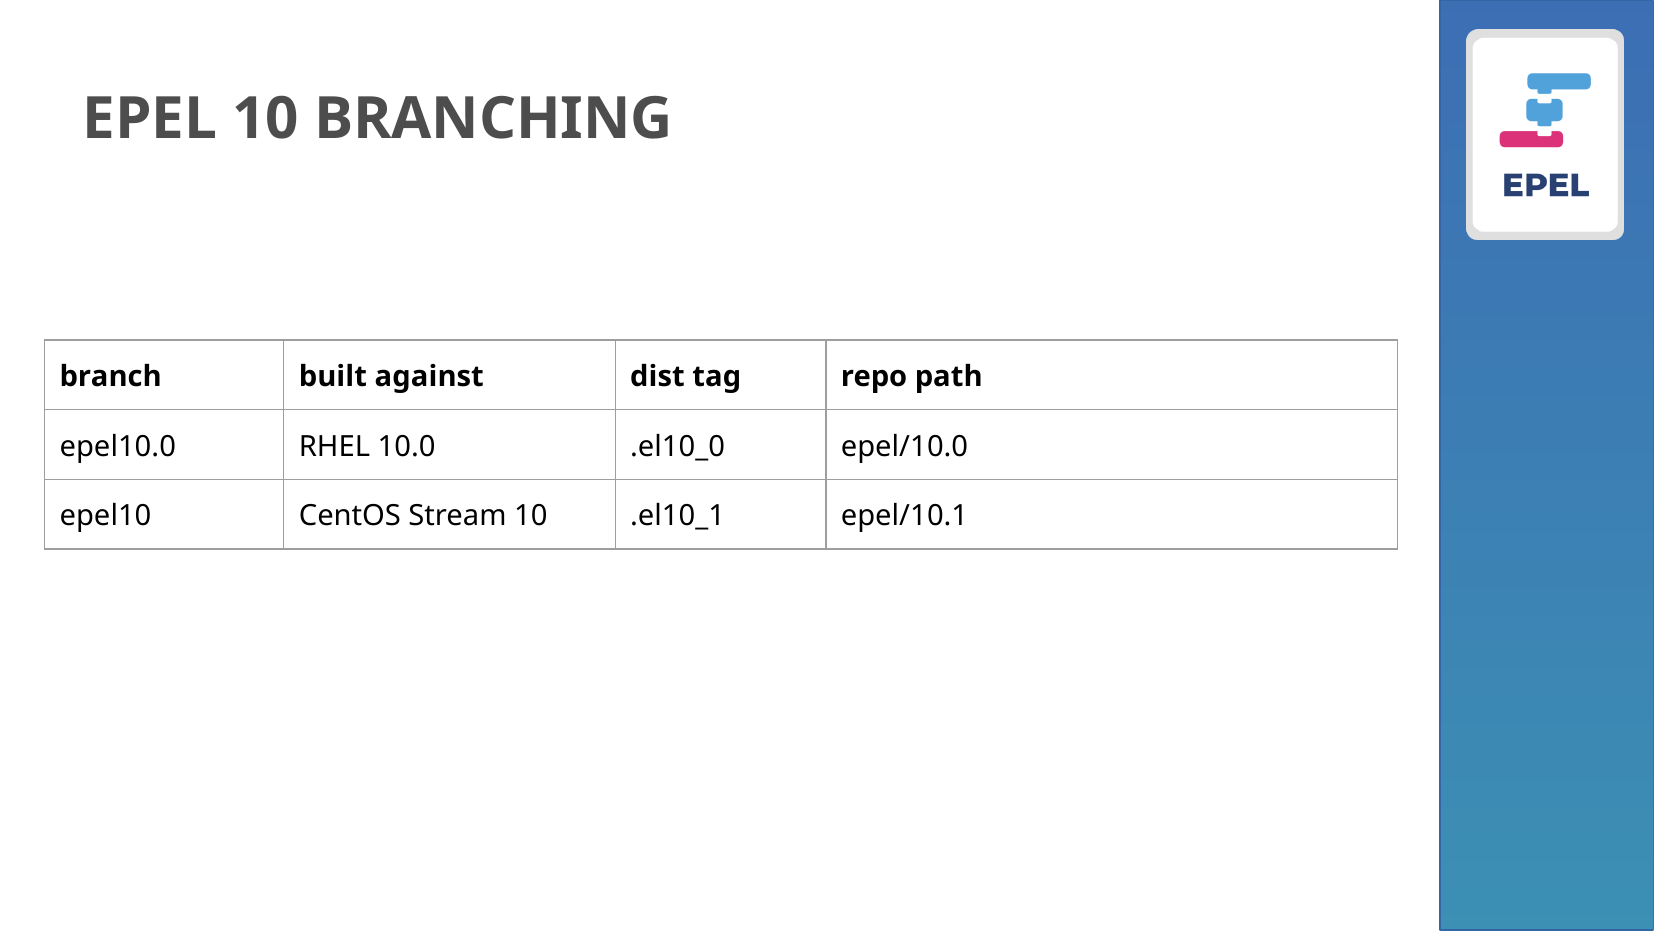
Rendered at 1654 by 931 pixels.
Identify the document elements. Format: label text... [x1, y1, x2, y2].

table_cell CentOS Stream 10 [284, 480, 615, 548]
table_cell RHEL 10.0 [284, 410, 615, 479]
table_header dist tag [616, 341, 825, 409]
table_cell .el10_0 [616, 410, 825, 479]
table_cell epel10 [45, 480, 283, 548]
text_box EPEL 10 BRANCHING [82, 37, 1398, 193]
table_cell epel/10.0 [827, 410, 1397, 479]
table_header built against [284, 341, 615, 409]
table_cell epel10.0 [45, 410, 283, 479]
table_header branch [45, 341, 283, 409]
picture [1466, 29, 1624, 240]
table_cell epel/10.1 [827, 480, 1397, 548]
table_header repo path [827, 341, 1397, 409]
table_cell .el10_1 [616, 480, 825, 548]
